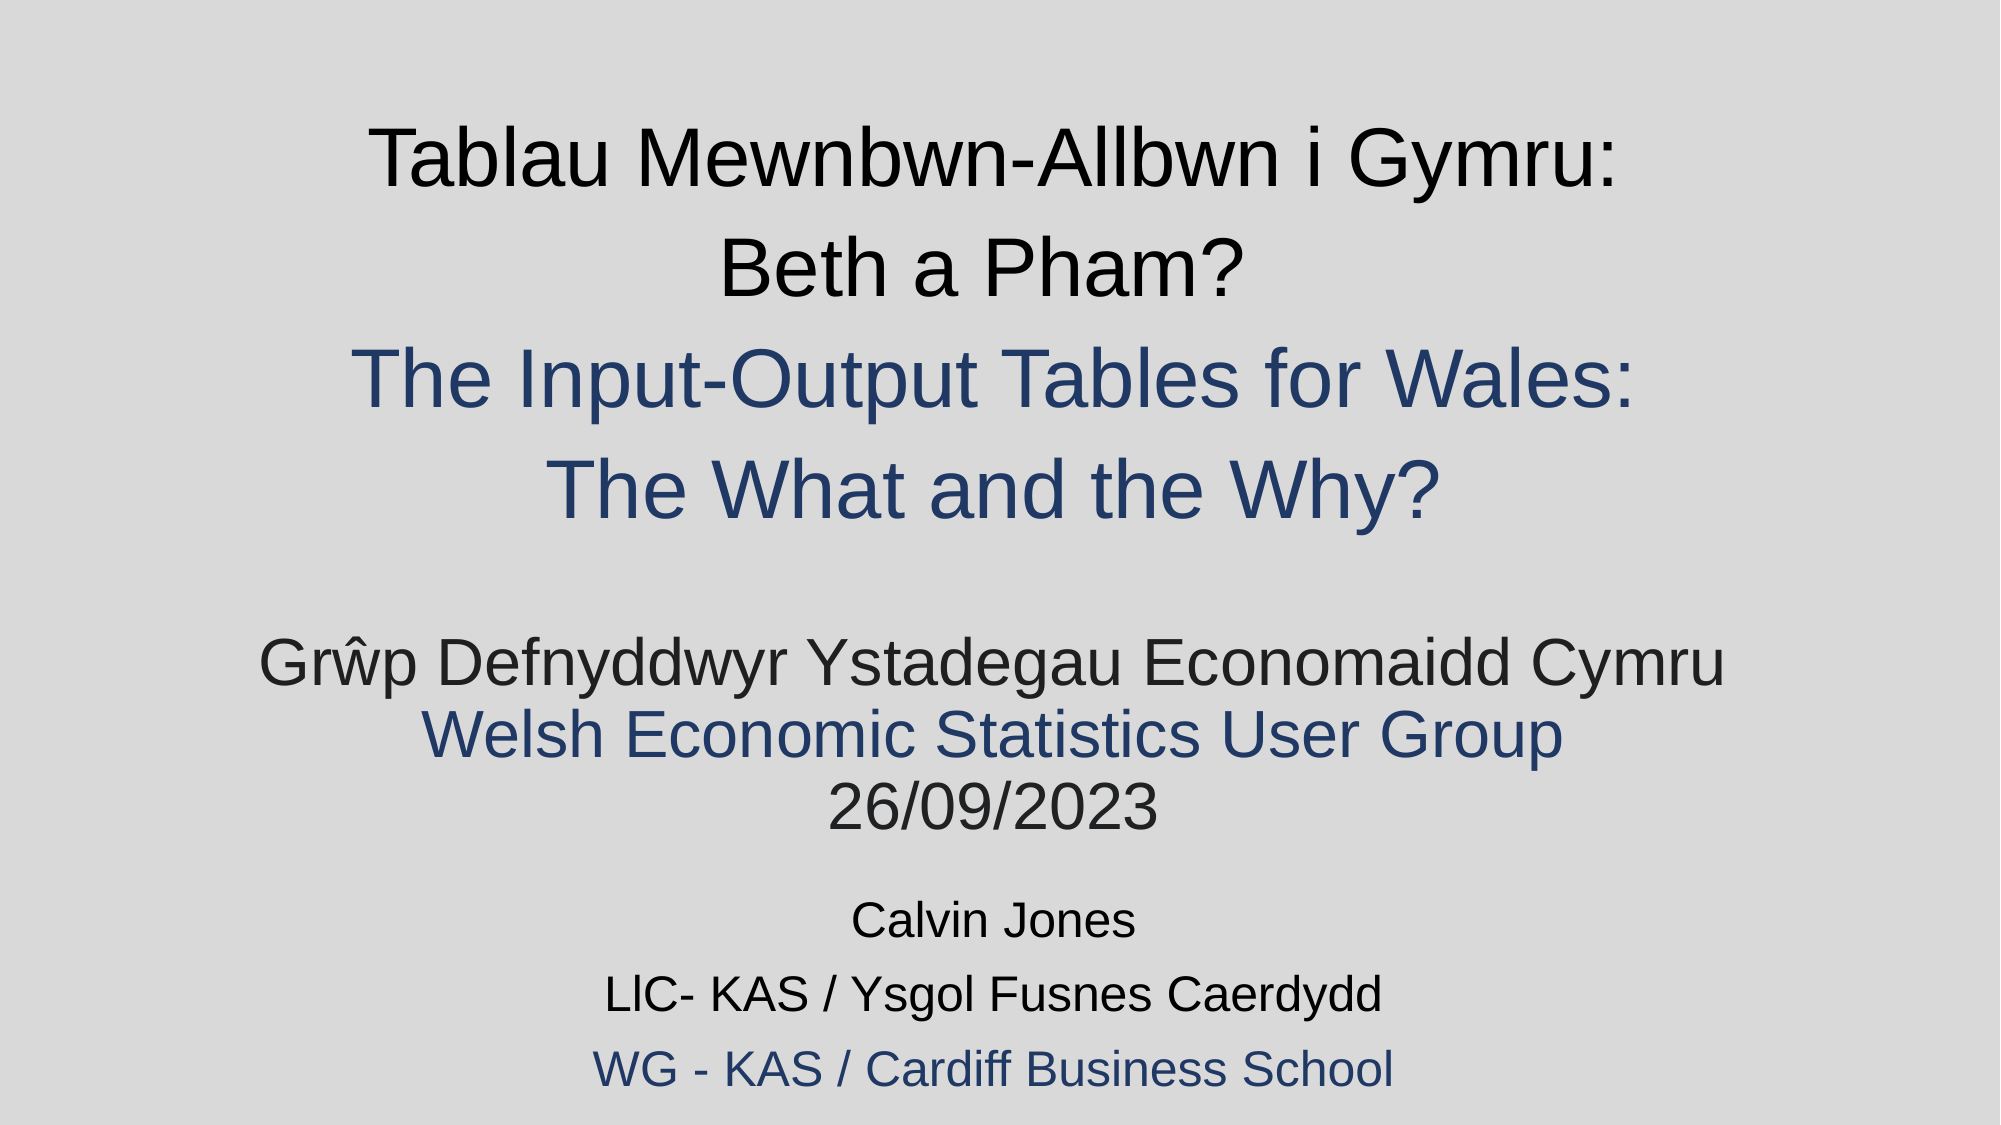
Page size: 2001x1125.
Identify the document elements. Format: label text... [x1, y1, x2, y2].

title Grŵp Defnyddwyr Ystadegau Economaidd Cymru Welsh Economic Statistics User Group 26/09/2023 [32, 602, 1956, 852]
text_box Calvin Jones LlC- KAS / Ysgol Fusnes Caerdydd WG - KAS / Cardiff Business School [243, 886, 1744, 1110]
subtitle Tablau Mewnbwn-Allbwn i Gymru: Beth a Pham? The Input-Output Tables for Wales: The What and the Why? [243, 0, 1744, 244]
